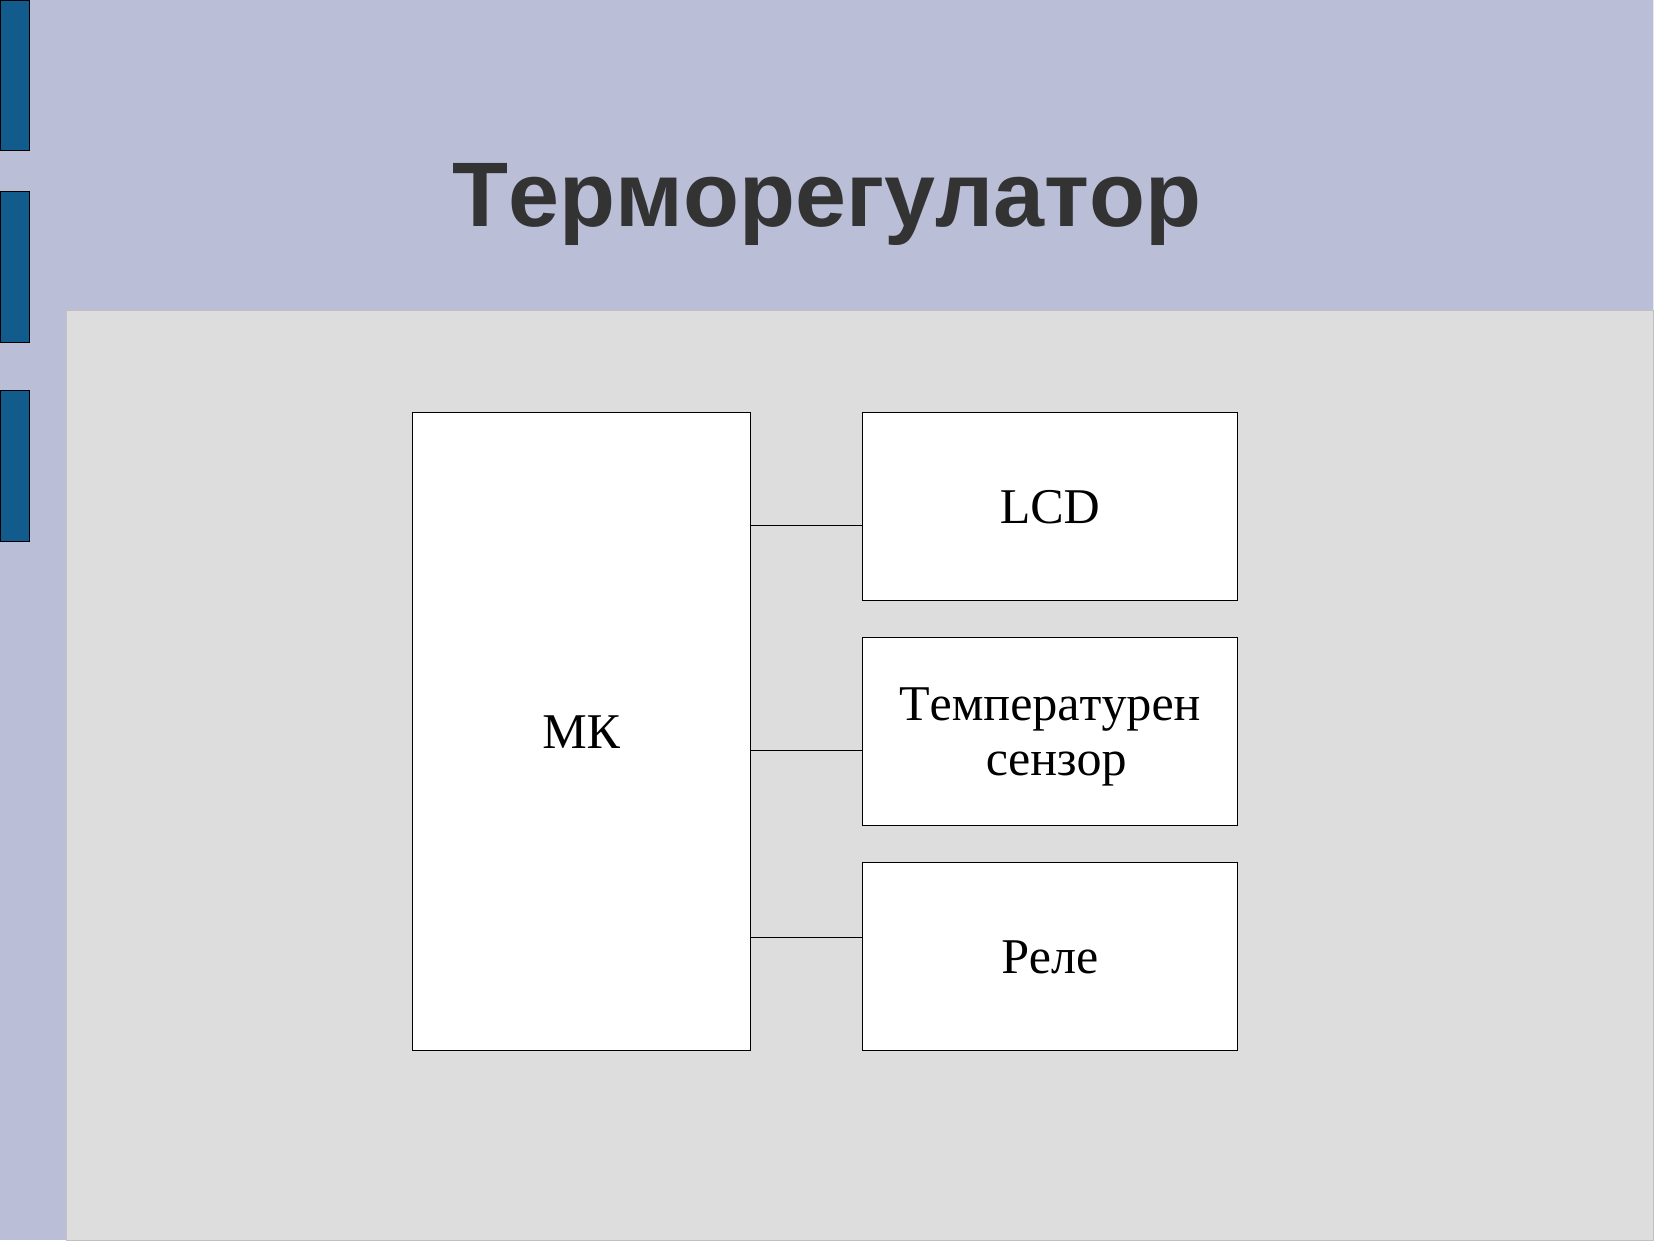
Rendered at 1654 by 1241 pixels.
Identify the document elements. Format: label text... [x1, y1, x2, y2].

text_box LCD [862, 412, 1238, 601]
text_box МК [412, 412, 751, 1051]
title Терморегулатор [121, 91, 1534, 299]
text_box Температурен сензор [862, 637, 1238, 826]
text_box Реле [862, 862, 1238, 1051]
